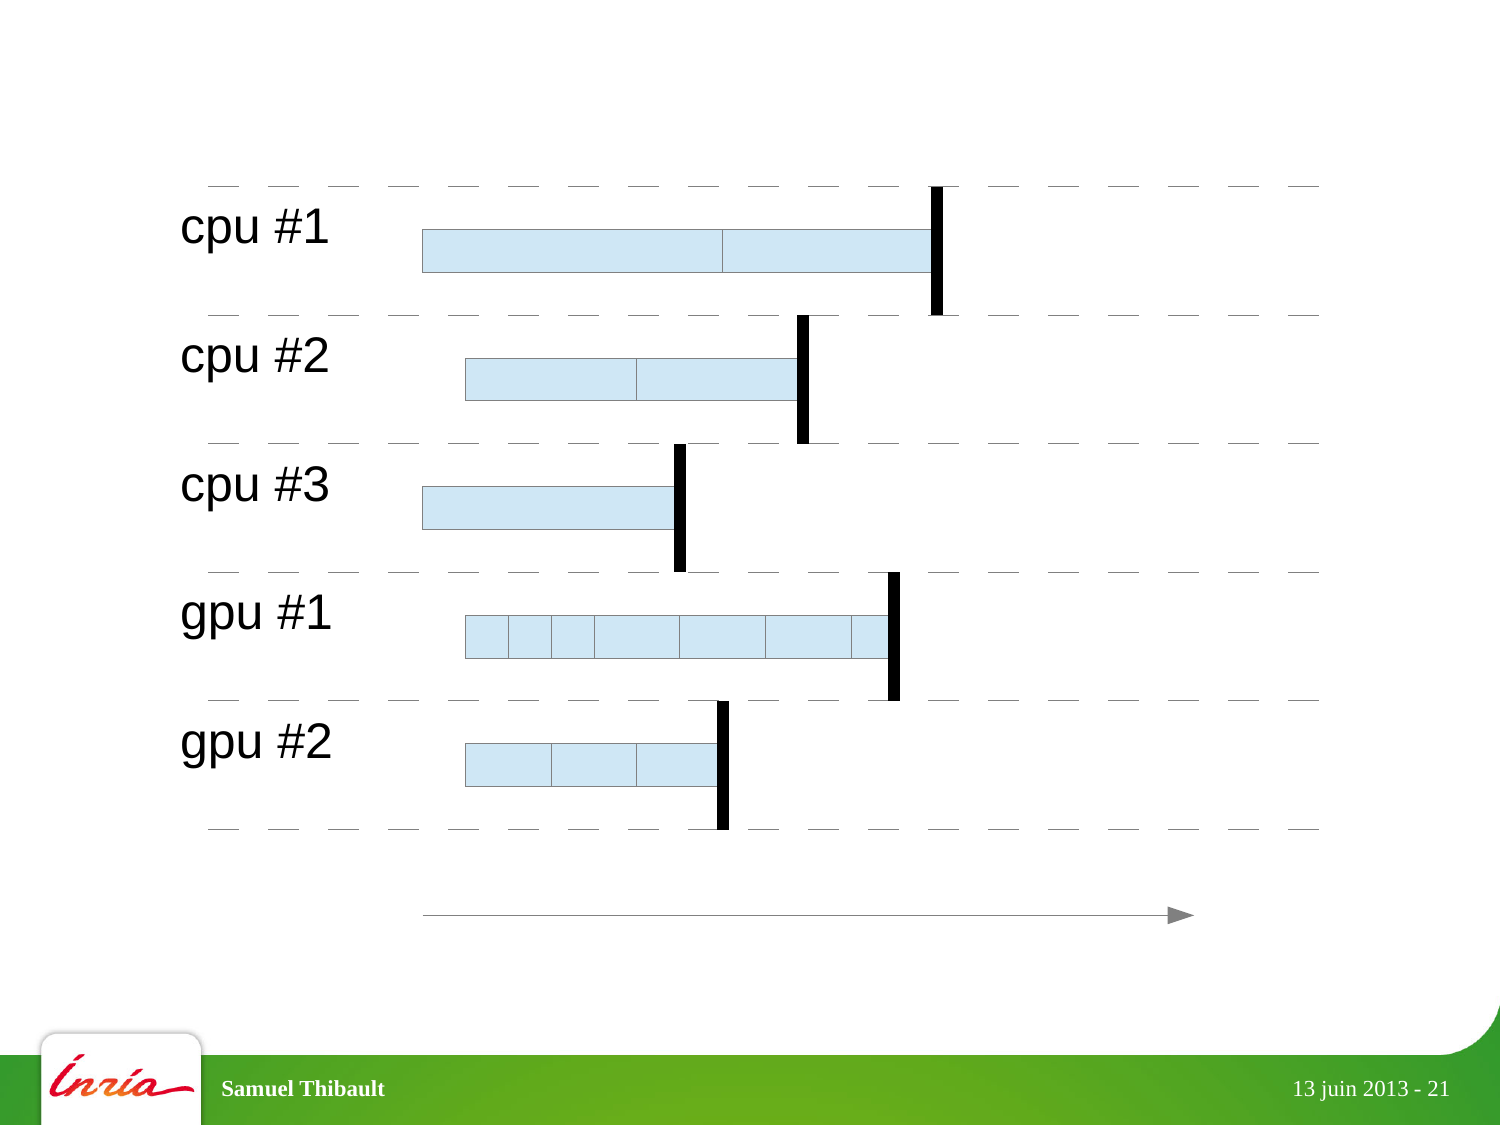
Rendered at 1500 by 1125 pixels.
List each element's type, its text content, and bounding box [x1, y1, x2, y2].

text_box [422, 486, 674, 530]
text_box cpu #2 [165, 315, 423, 424]
text_box [465, 615, 888, 659]
text_box gpu #2 [165, 700, 423, 810]
text_box [465, 358, 797, 401]
picture [0, 947, 1500, 1125]
text_box [465, 743, 717, 787]
text_box [422, 229, 931, 273]
text_box gpu #1 [165, 572, 423, 682]
text_box cpu #3 [165, 443, 423, 553]
text_box cpu #1 [165, 186, 423, 296]
